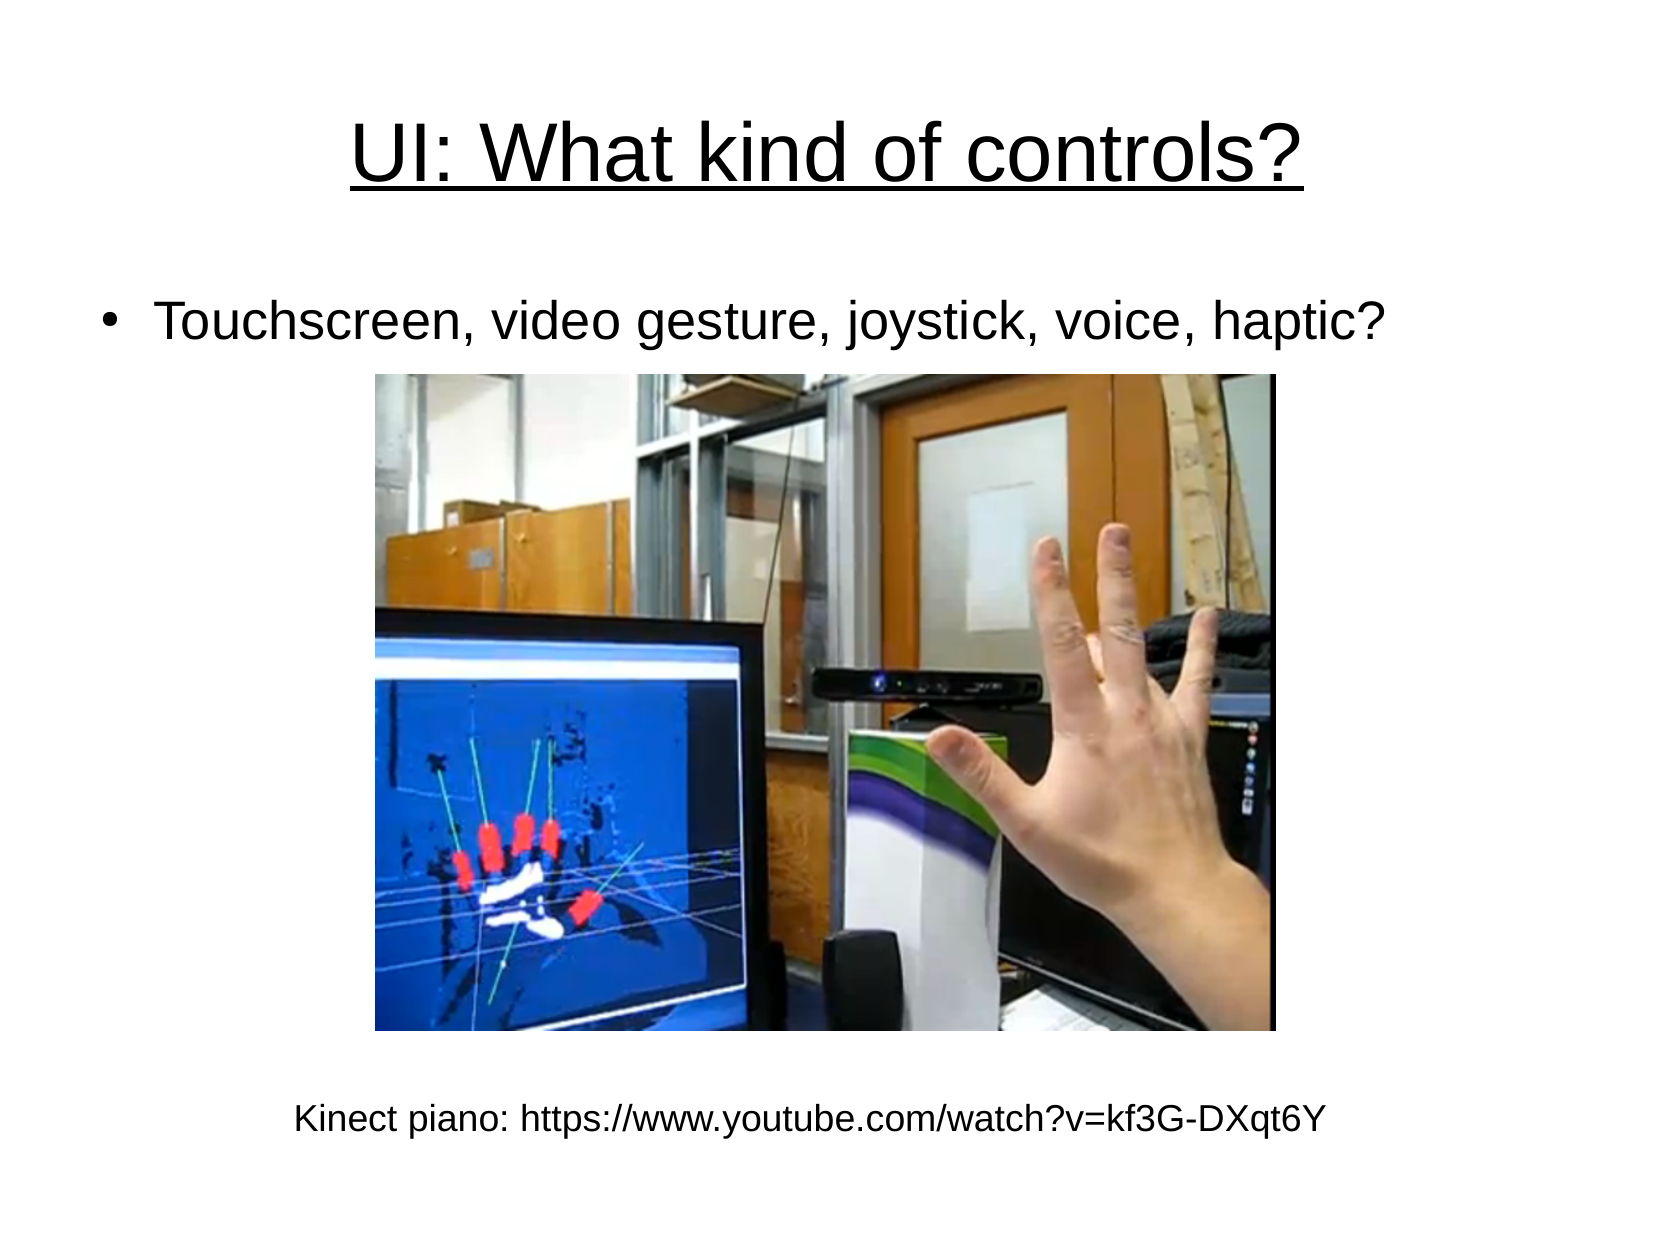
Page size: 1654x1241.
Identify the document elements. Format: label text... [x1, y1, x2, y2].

title UI: What kind of controls? [82, 49, 1571, 257]
list Touchscreen, video gesture, joystick, voice, haptic? [82, 290, 1571, 1109]
picture [375, 374, 1276, 1031]
text_box Kinect piano: https://www.youtube.com/watch?v=kf3G-DXqt6Y [278, 1089, 1375, 1147]
